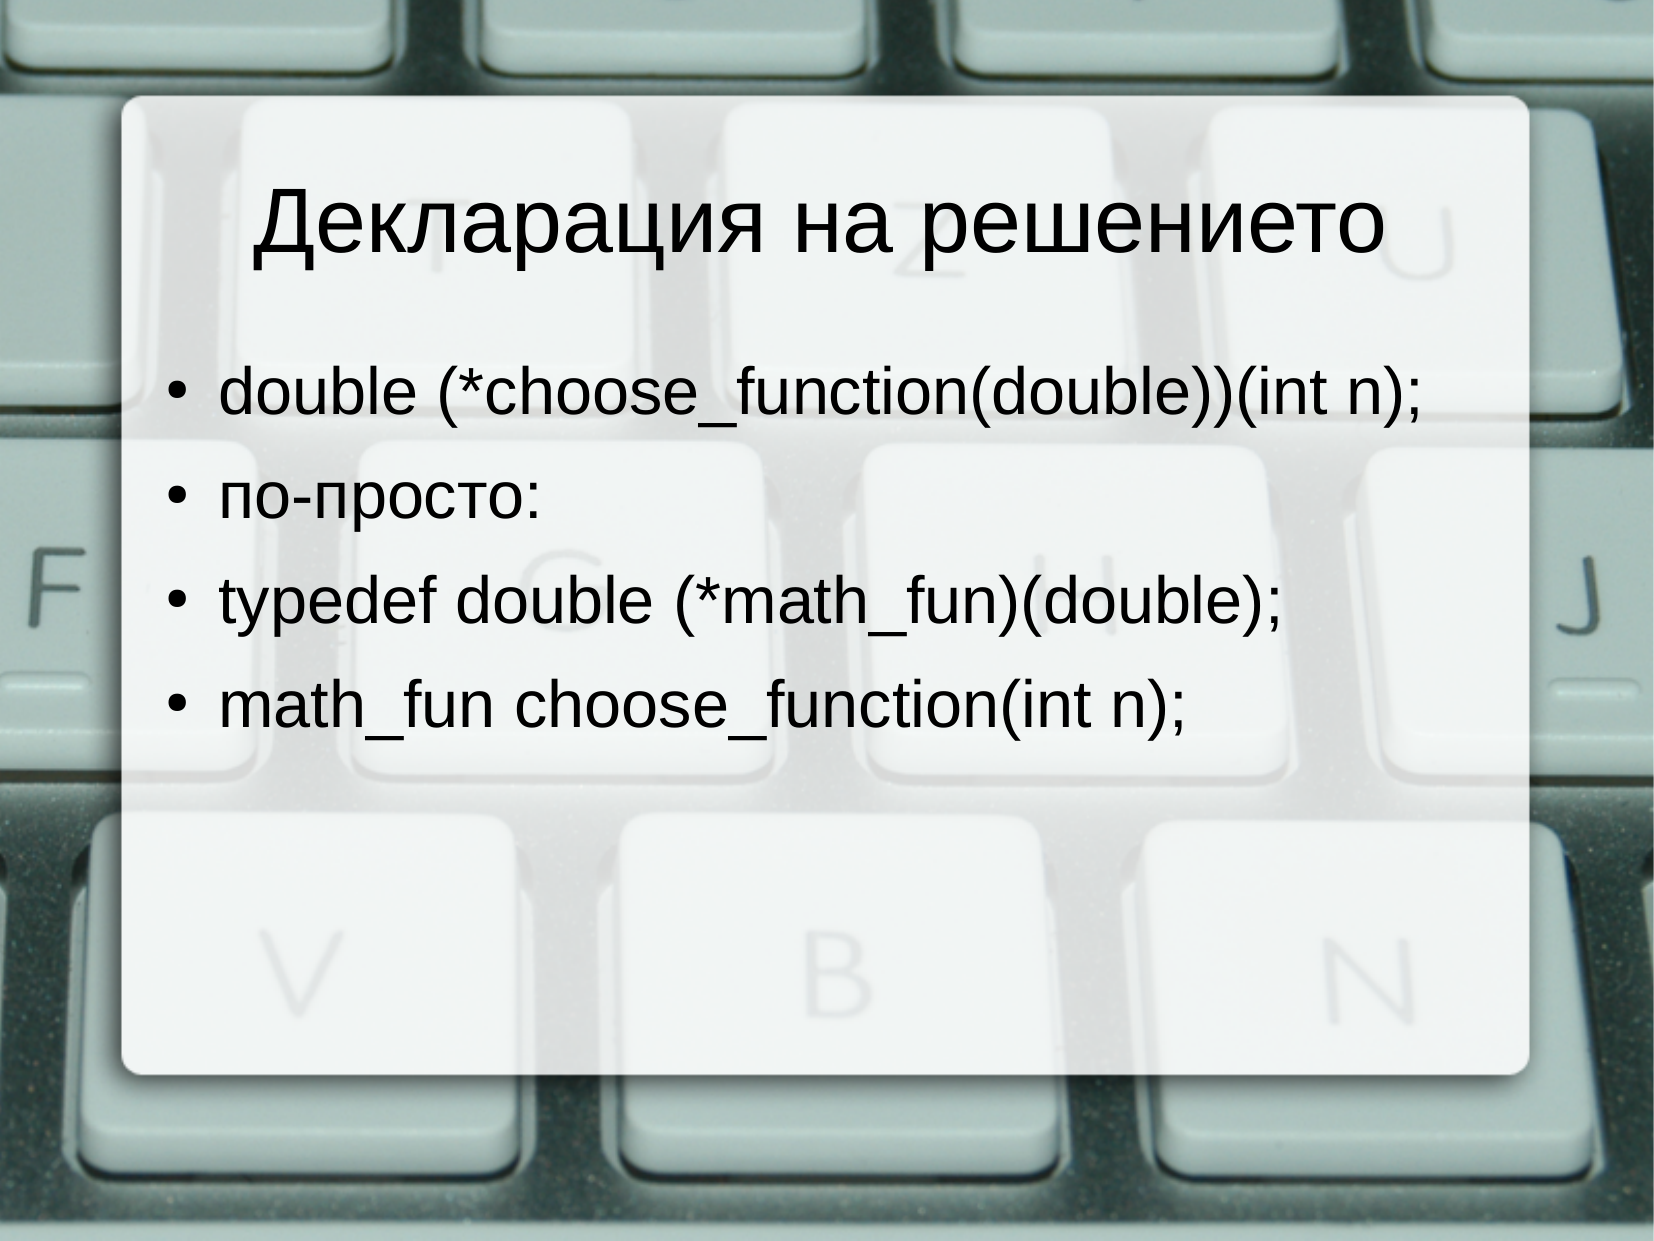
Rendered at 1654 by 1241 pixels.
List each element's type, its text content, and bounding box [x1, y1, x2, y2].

title Декларация на решението [135, 117, 1506, 325]
picture [0, 0, 1654, 1241]
list double (*choose_function(double))(int n); по-просто: typedef double (*math_fun)(double); math_fun choose_function(int n); [147, 354, 1506, 1074]
